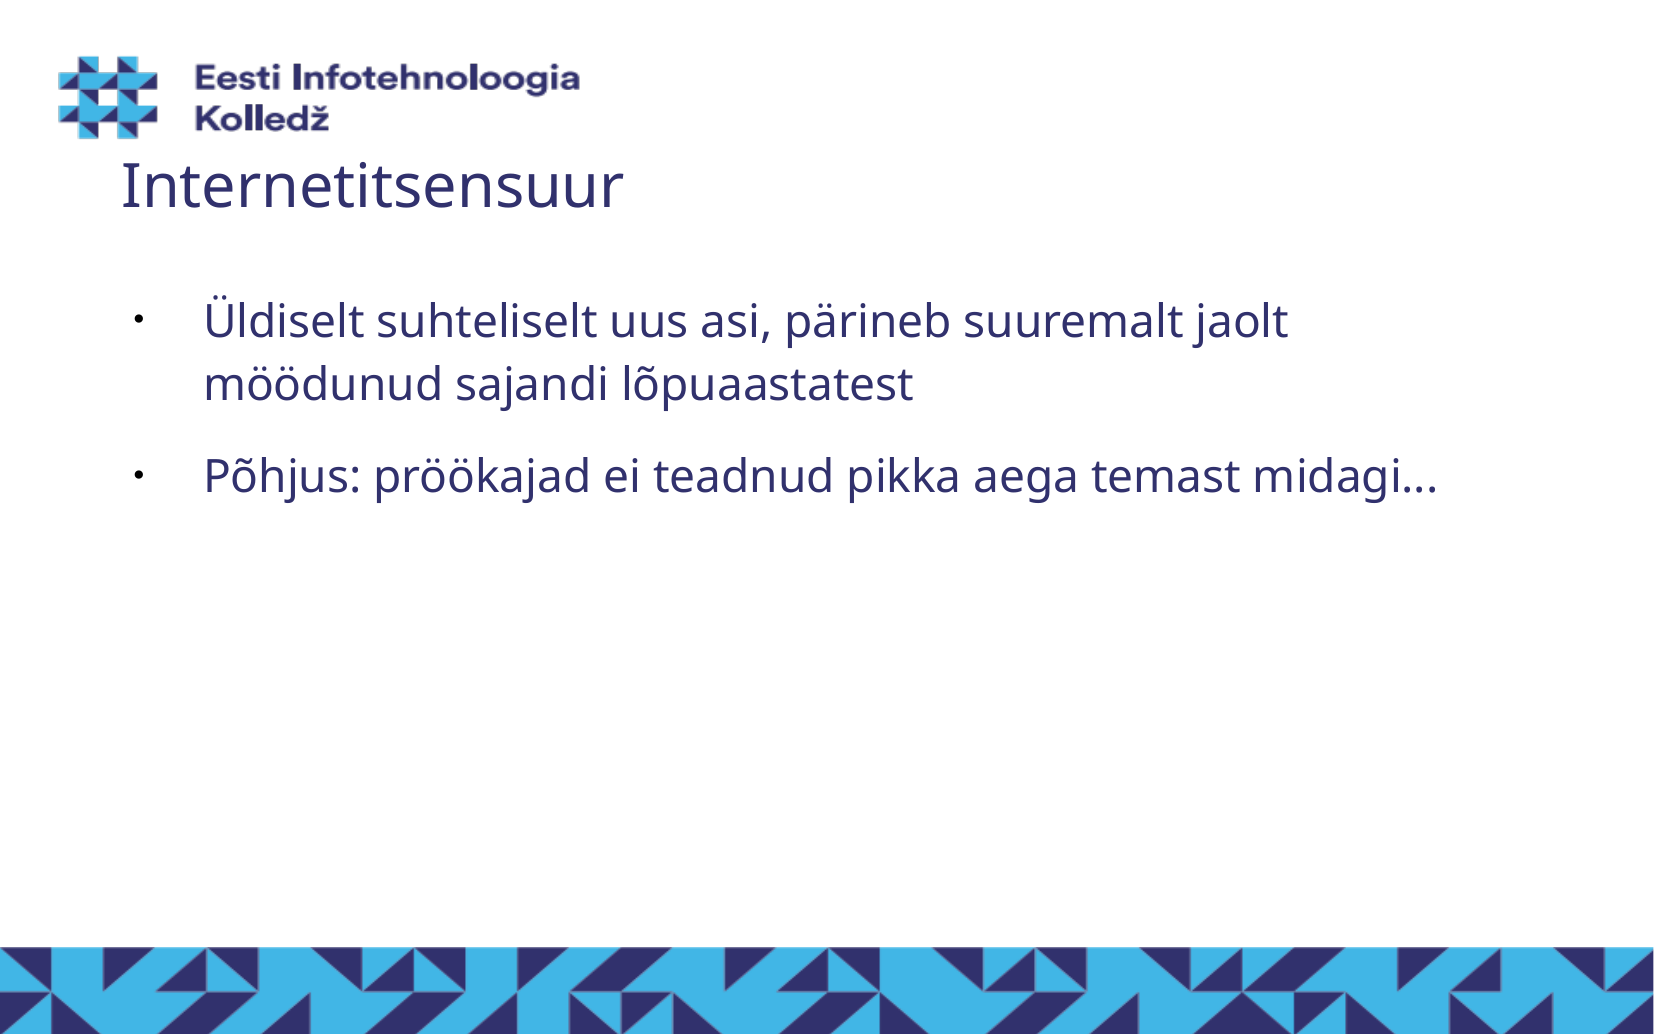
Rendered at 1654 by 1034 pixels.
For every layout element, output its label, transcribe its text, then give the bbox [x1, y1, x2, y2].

list Üldiselt suhteliselt uus asi, pärineb suuremalt jaolt möödunud sajandi lõpuaastatest Põhjus: pröökajad ei teadnud pikka aega temast midagi... [121, 287, 1534, 939]
title Internetitsensuur [121, 97, 1534, 271]
